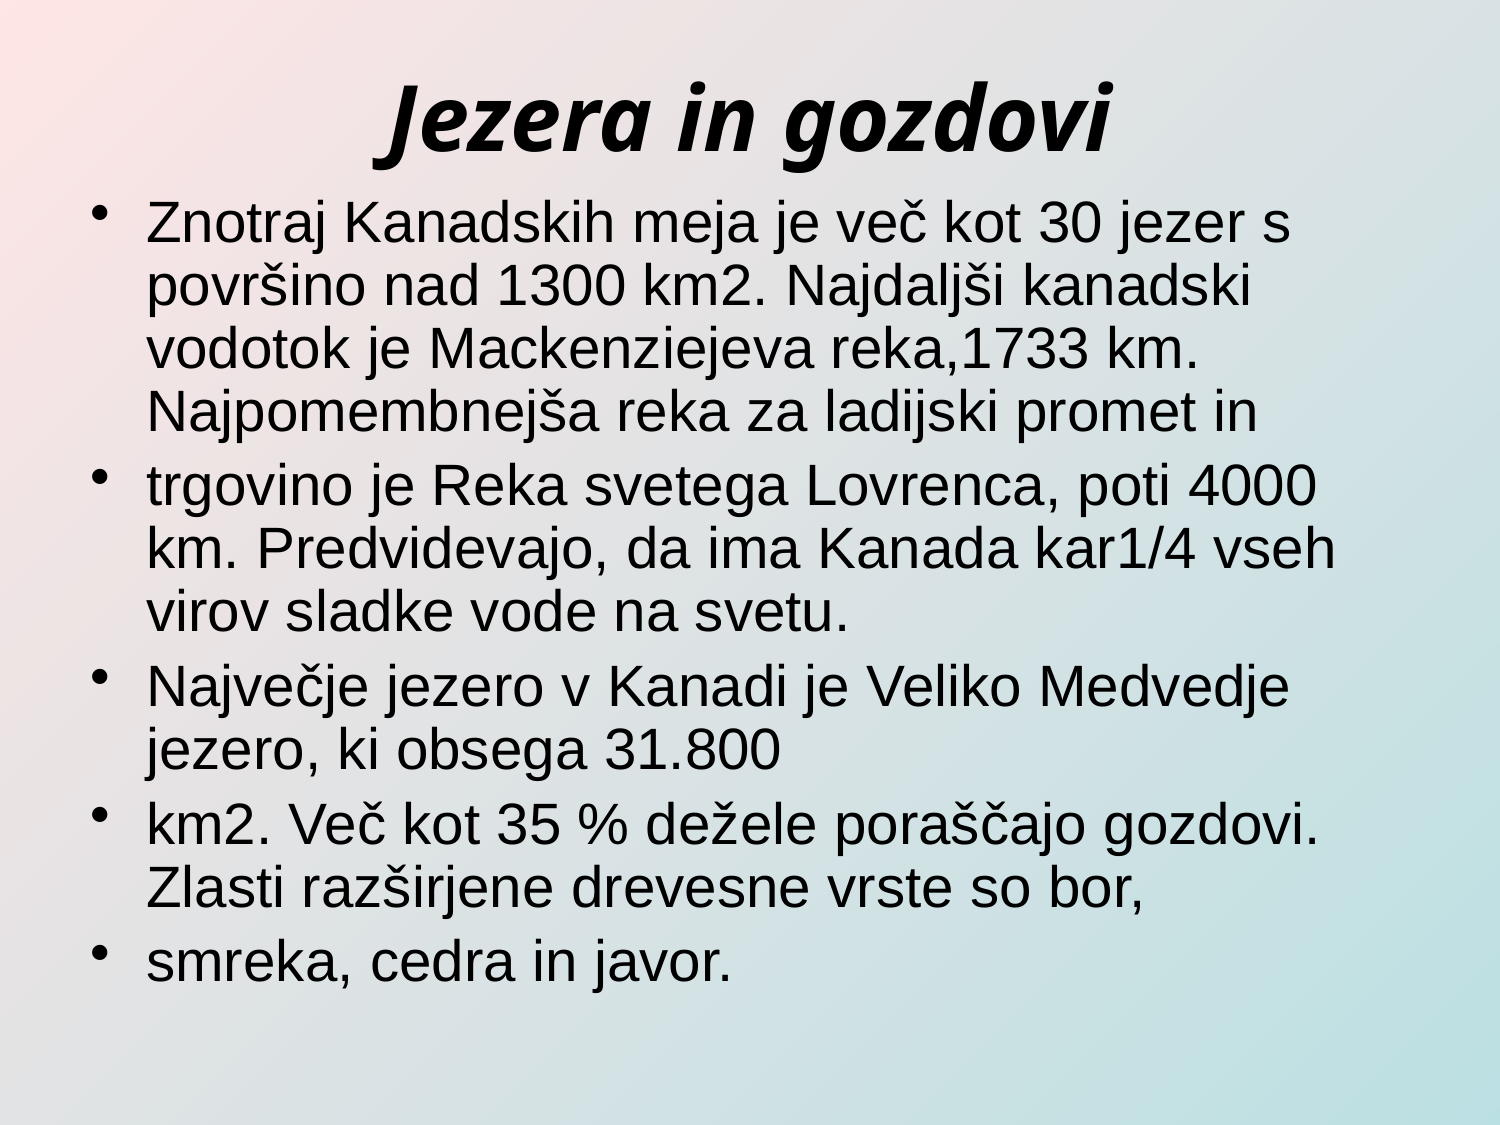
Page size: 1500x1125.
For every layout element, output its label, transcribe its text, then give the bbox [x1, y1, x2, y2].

title Jezera in gozdovi [75, 45, 1425, 184]
list Znotraj Kanadskih meja je več kot 30 jezer s površino nad 1300 km2. Najdaljši kanadski vodotok je Mackenziejeva reka,1733 km. Najpomembnejša reka za ladijski promet in trgovino je Reka svetega Lovrenca, poti 4000 km. Predvidevajo, da ima Kanada kar1/4 vseh virov sladke vode na svetu. Največje jezero v Kanadi je Veliko Medvedje jezero, ki obsega 31.800 km2. Več kot 35 % dežele poraščajo gozdovi. Zlasti razširjene drevesne vrste so bor, smreka, cedra in javor. [75, 184, 1425, 1071]
